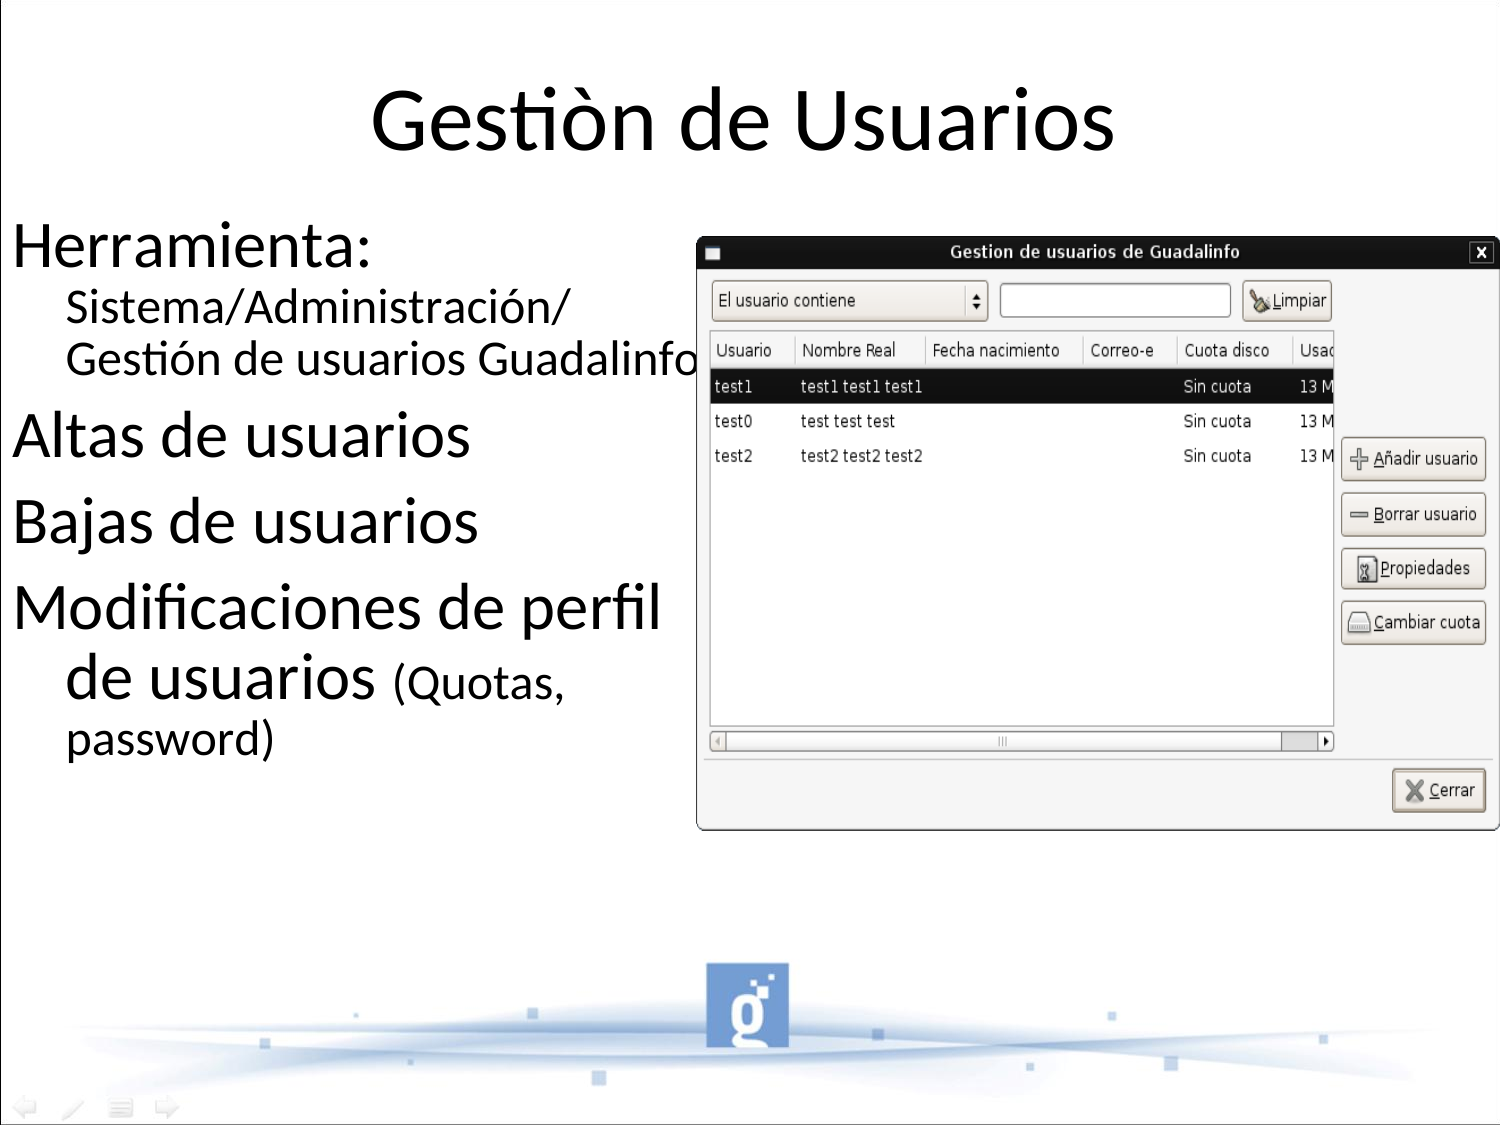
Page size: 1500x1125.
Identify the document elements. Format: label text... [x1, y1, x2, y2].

title Gestiòn de Usuarios [0, 29, 1489, 222]
list Herramienta: Sistema/Administración/ Gestión de usuarios Guadalinfo Altas de usuarios Bajas de usuarios Modificaciones de perfil de usuarios (Quotas, password) [12, 214, 739, 1034]
picture [0, 0, 1500, 1125]
